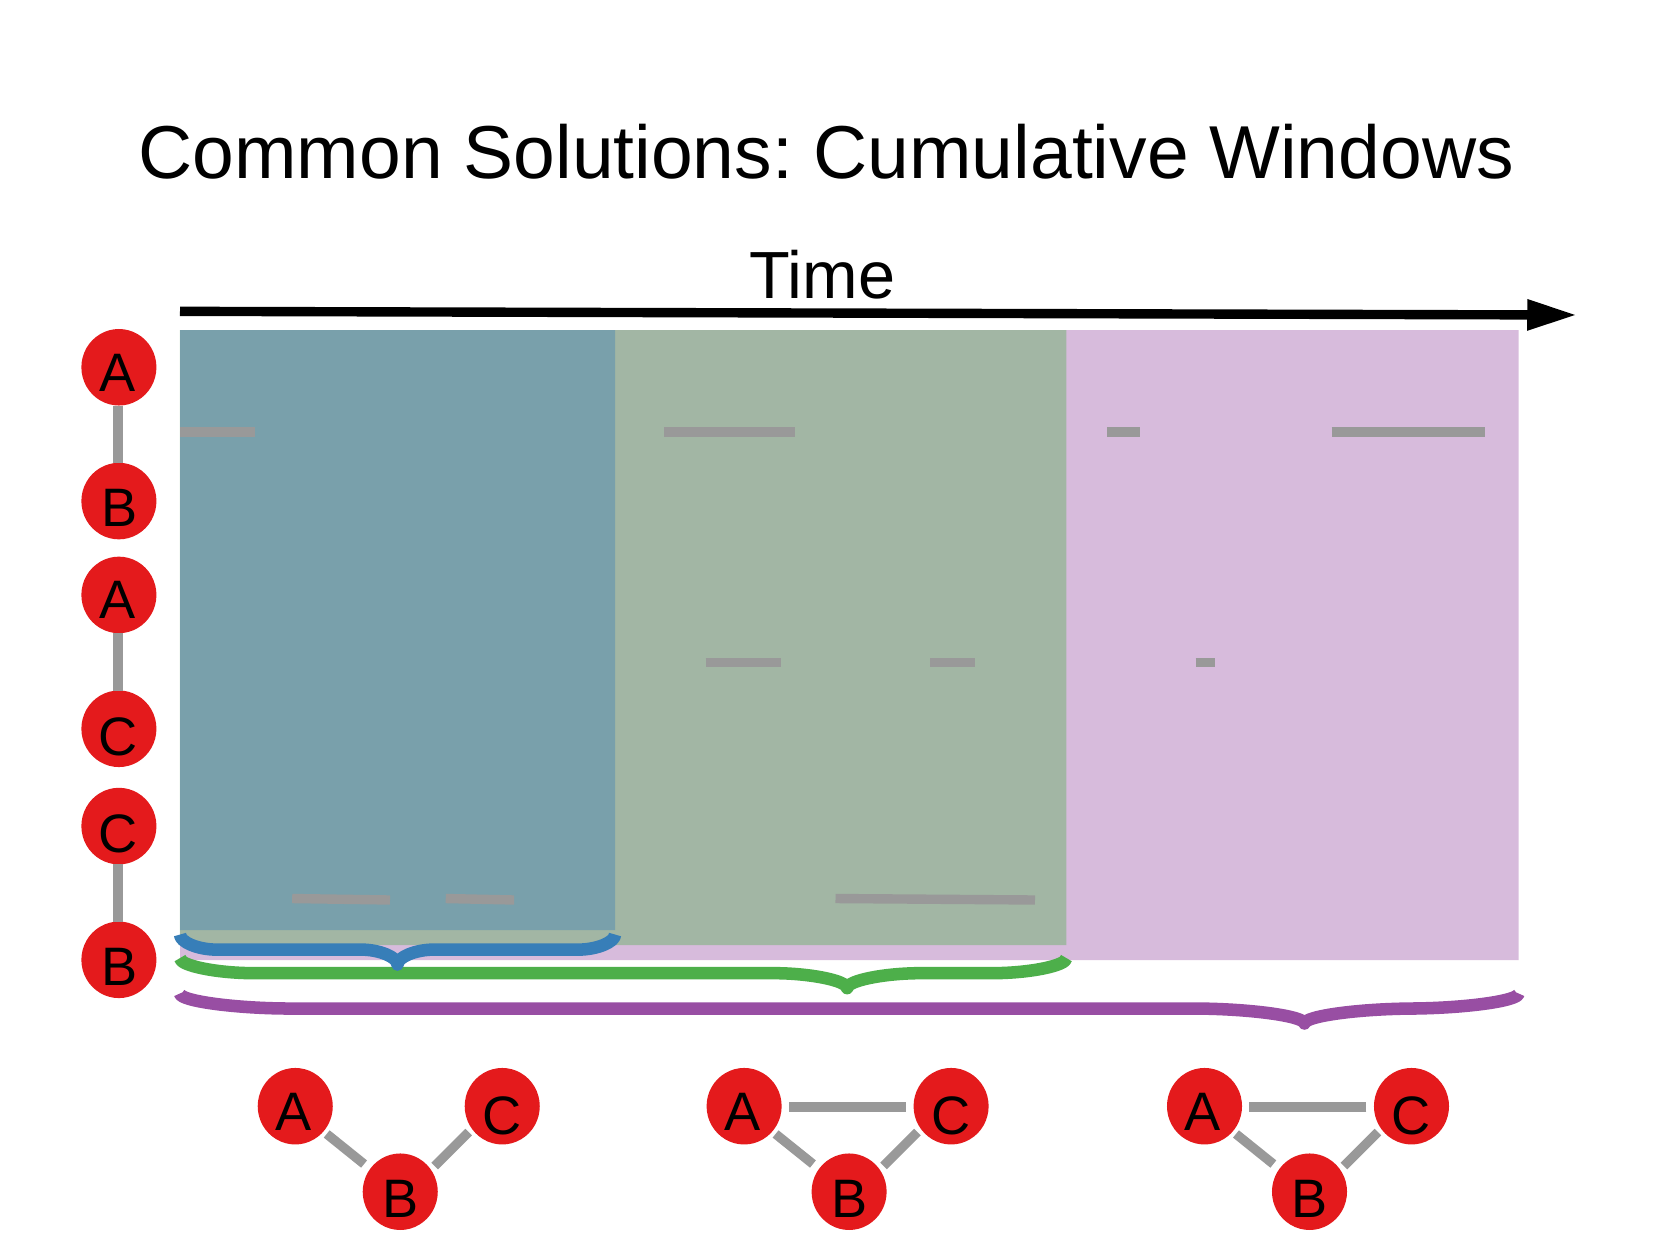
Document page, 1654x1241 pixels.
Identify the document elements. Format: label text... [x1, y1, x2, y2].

text_box [81, 482, 86, 520]
text_box [151, 940, 157, 980]
text_box [362, 1174, 367, 1210]
text_box A [84, 335, 149, 404]
text_box [98, 921, 140, 928]
text_box [1166, 1091, 1170, 1122]
text_box [96, 690, 142, 698]
text_box [151, 481, 157, 521]
text_box [81, 941, 86, 979]
text_box B [86, 470, 151, 540]
text_box [276, 1067, 314, 1073]
text_box [98, 328, 139, 335]
text_box B [367, 1160, 433, 1230]
text_box [1235, 1083, 1243, 1129]
text_box C [83, 796, 152, 866]
text_box [149, 344, 157, 391]
text_box C [1376, 1078, 1442, 1148]
text_box [152, 710, 157, 747]
text_box [433, 1173, 438, 1211]
text_box [149, 572, 157, 618]
text_box [1442, 1084, 1450, 1129]
text_box A [84, 562, 149, 632]
text_box [97, 463, 141, 470]
text_box [982, 1084, 989, 1128]
text_box [1271, 1174, 1276, 1209]
title Common Solutions: Cumulative Windows [82, 49, 1571, 257]
text_box [1288, 1153, 1331, 1160]
text_box A [709, 1073, 775, 1143]
text_box [476, 1067, 528, 1078]
text_box [725, 1067, 763, 1073]
text_box [326, 1084, 333, 1129]
text_box [1342, 1172, 1348, 1211]
text_box [533, 1084, 540, 1129]
text_box [828, 1153, 870, 1160]
text_box [1185, 1067, 1224, 1073]
text_box [925, 1067, 977, 1078]
text_box [882, 1173, 887, 1211]
text_box A [1170, 1073, 1235, 1143]
text_box [775, 1084, 782, 1128]
text_box [379, 1153, 422, 1160]
text_box [99, 556, 138, 562]
text_box [1386, 1067, 1437, 1078]
text_box [811, 1173, 816, 1210]
text_box C [467, 1078, 533, 1148]
text_box [152, 808, 157, 845]
text_box [180, 947, 383, 961]
text_box Time [735, 230, 911, 308]
text_box B [816, 1160, 882, 1230]
text_box [179, 330, 1519, 961]
text_box A [260, 1073, 326, 1143]
text_box C [83, 698, 152, 768]
text_box B [1276, 1160, 1342, 1230]
text_box B [86, 928, 151, 998]
text_box C [916, 1078, 982, 1148]
text_box [95, 787, 143, 796]
